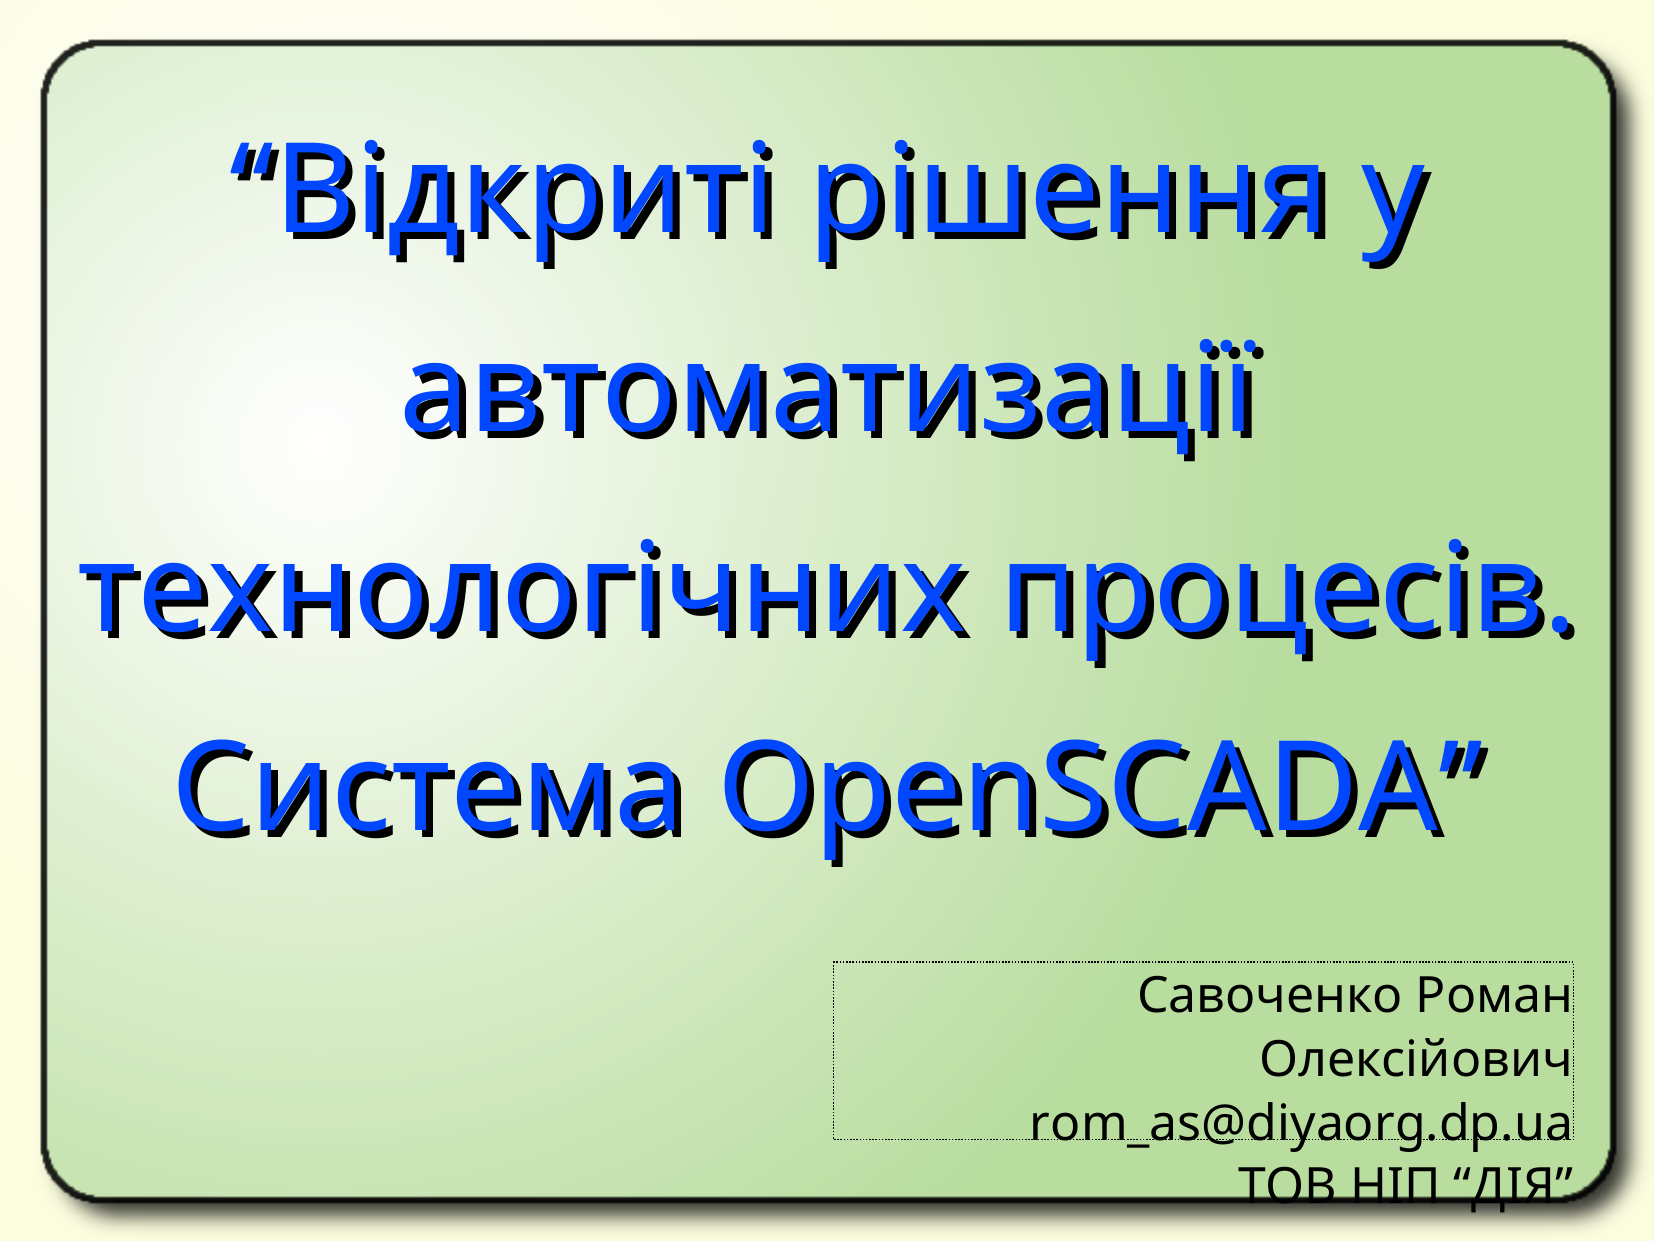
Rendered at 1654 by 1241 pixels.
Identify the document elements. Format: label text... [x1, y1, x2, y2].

text_box Савоченко Роман Олексійович rom_as@diyaorg.dp.ua ТОВ НІП “ДIЯ” [833, 962, 1574, 1140]
title “Відкриті рішення у автоматизації технологічних процесів. Система OpenSCADA” [46, 117, 1610, 820]
picture [0, 0, 1654, 1241]
